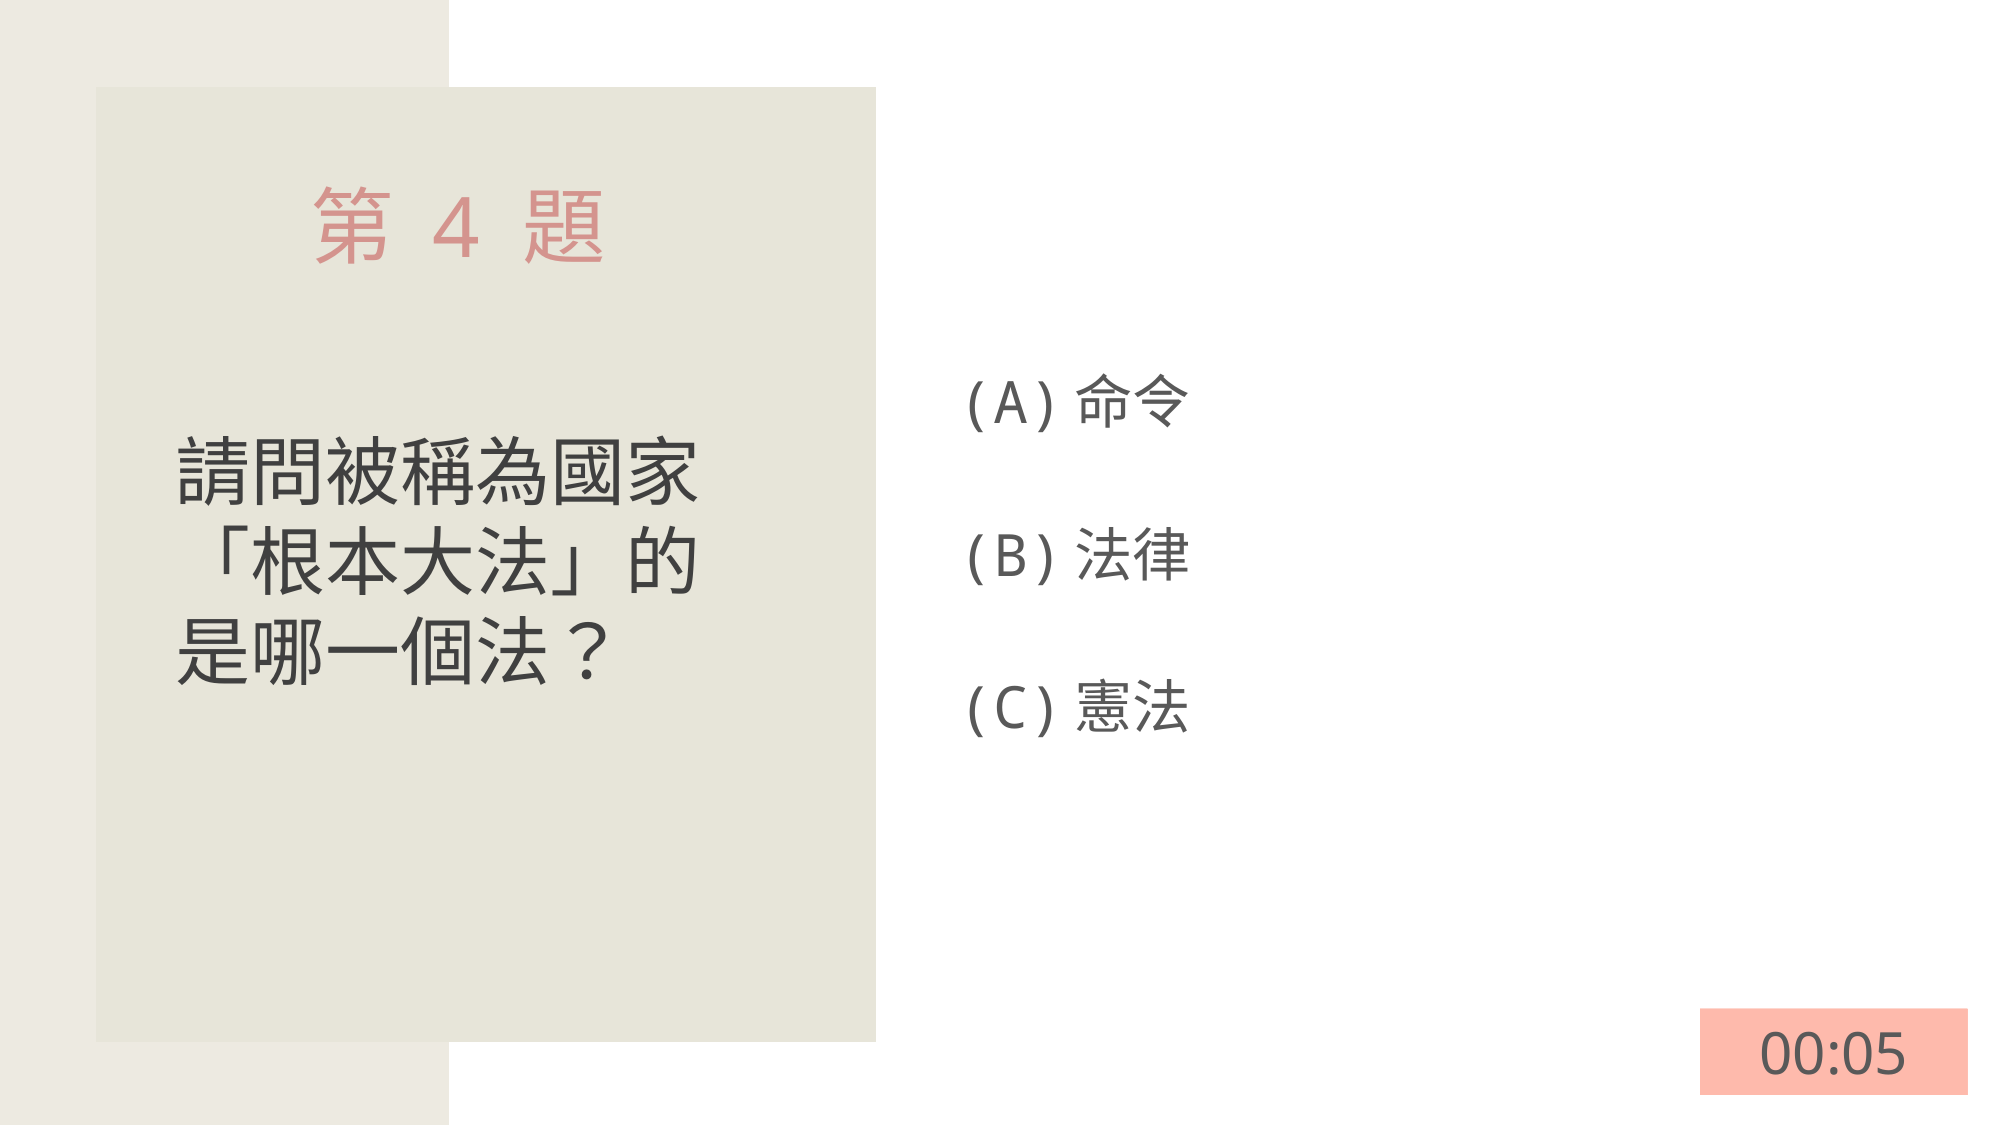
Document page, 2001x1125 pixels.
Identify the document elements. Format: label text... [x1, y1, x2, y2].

text_box 00:05 [1700, 1008, 1968, 1095]
text_box (C) [943, 662, 1059, 749]
text_box 請問被稱為國家「根本大法」的是哪一個法？ [160, 415, 756, 704]
text_box 法律 [1059, 510, 1863, 597]
text_box (A) [943, 357, 1059, 444]
text_box (B) [943, 510, 1059, 597]
text_box 憲法 [1059, 662, 1863, 749]
text_box 第 4 題 [251, 165, 665, 282]
text_box 命令 [1059, 357, 1863, 444]
